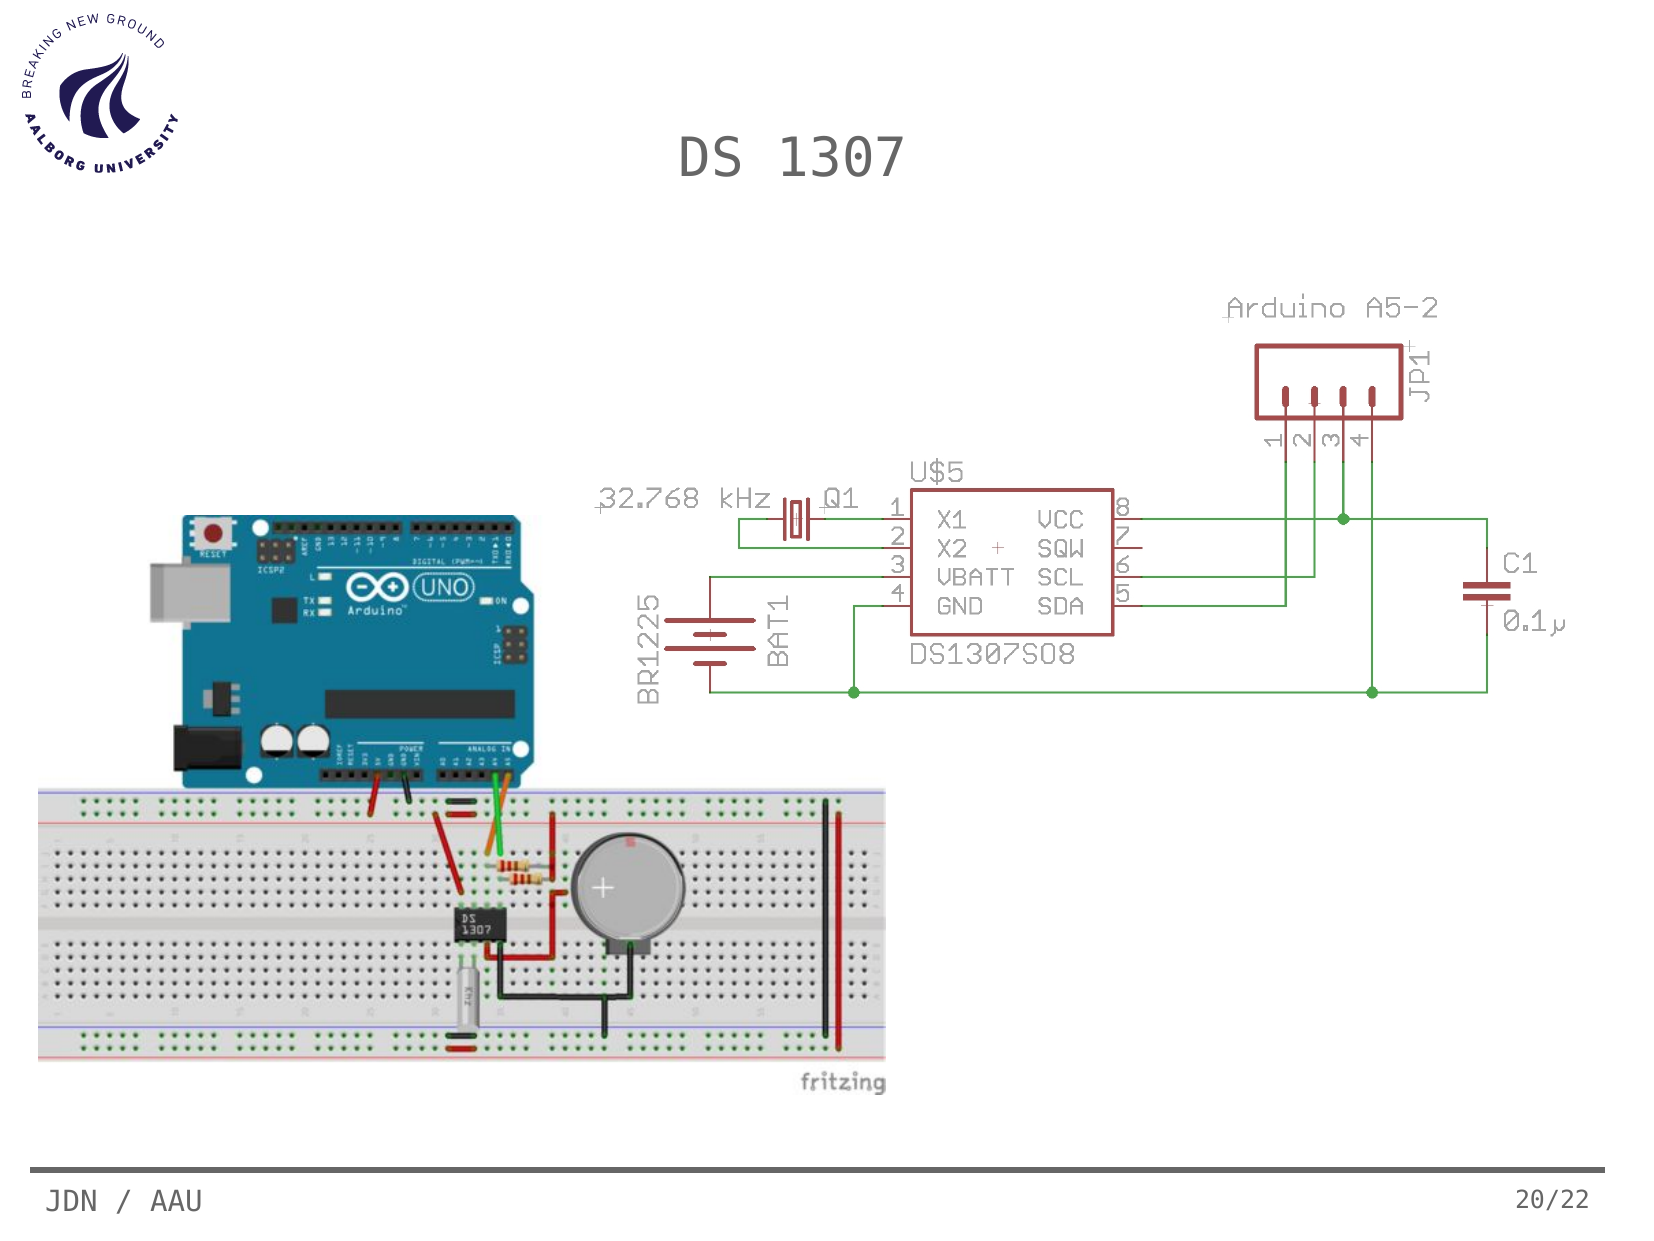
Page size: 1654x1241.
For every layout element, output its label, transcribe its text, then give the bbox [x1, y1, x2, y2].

picture [22, 13, 178, 173]
title DS 1307 [86, 105, 1501, 211]
picture [38, 284, 1591, 1096]
